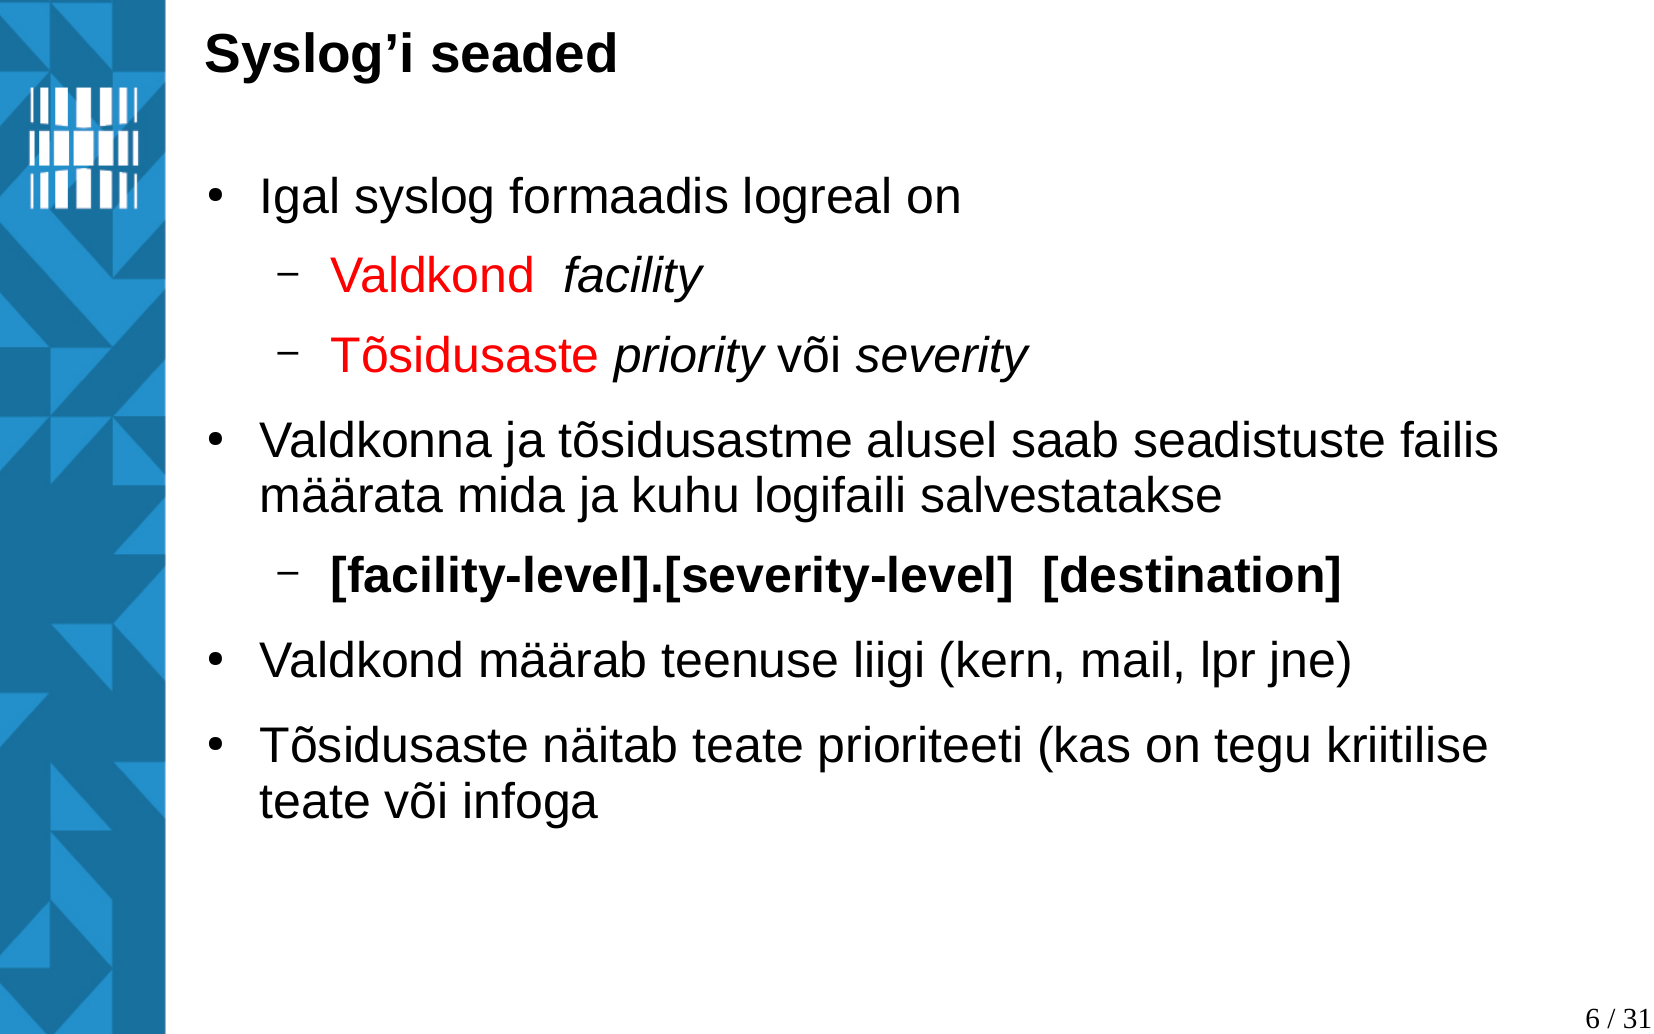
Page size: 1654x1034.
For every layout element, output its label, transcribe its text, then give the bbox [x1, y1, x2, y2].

list Igal syslog formaadis logreal on Valdkond facility Tõsidusaste priority või severity Valdkonna ja tõsidusastme alusel saab seadistuste failis määrata mida ja kuhu logifaili salvestatakse [facility-level].[severity-level] [destination] Valdkond määrab teenuse liigi (kern, mail, lpr jne) Tõsidusaste näitab teate prioriteeti (kas on tegu kriitilise teate või infoga [188, 168, 1595, 886]
title Syslog’i seaded [204, 11, 1554, 95]
